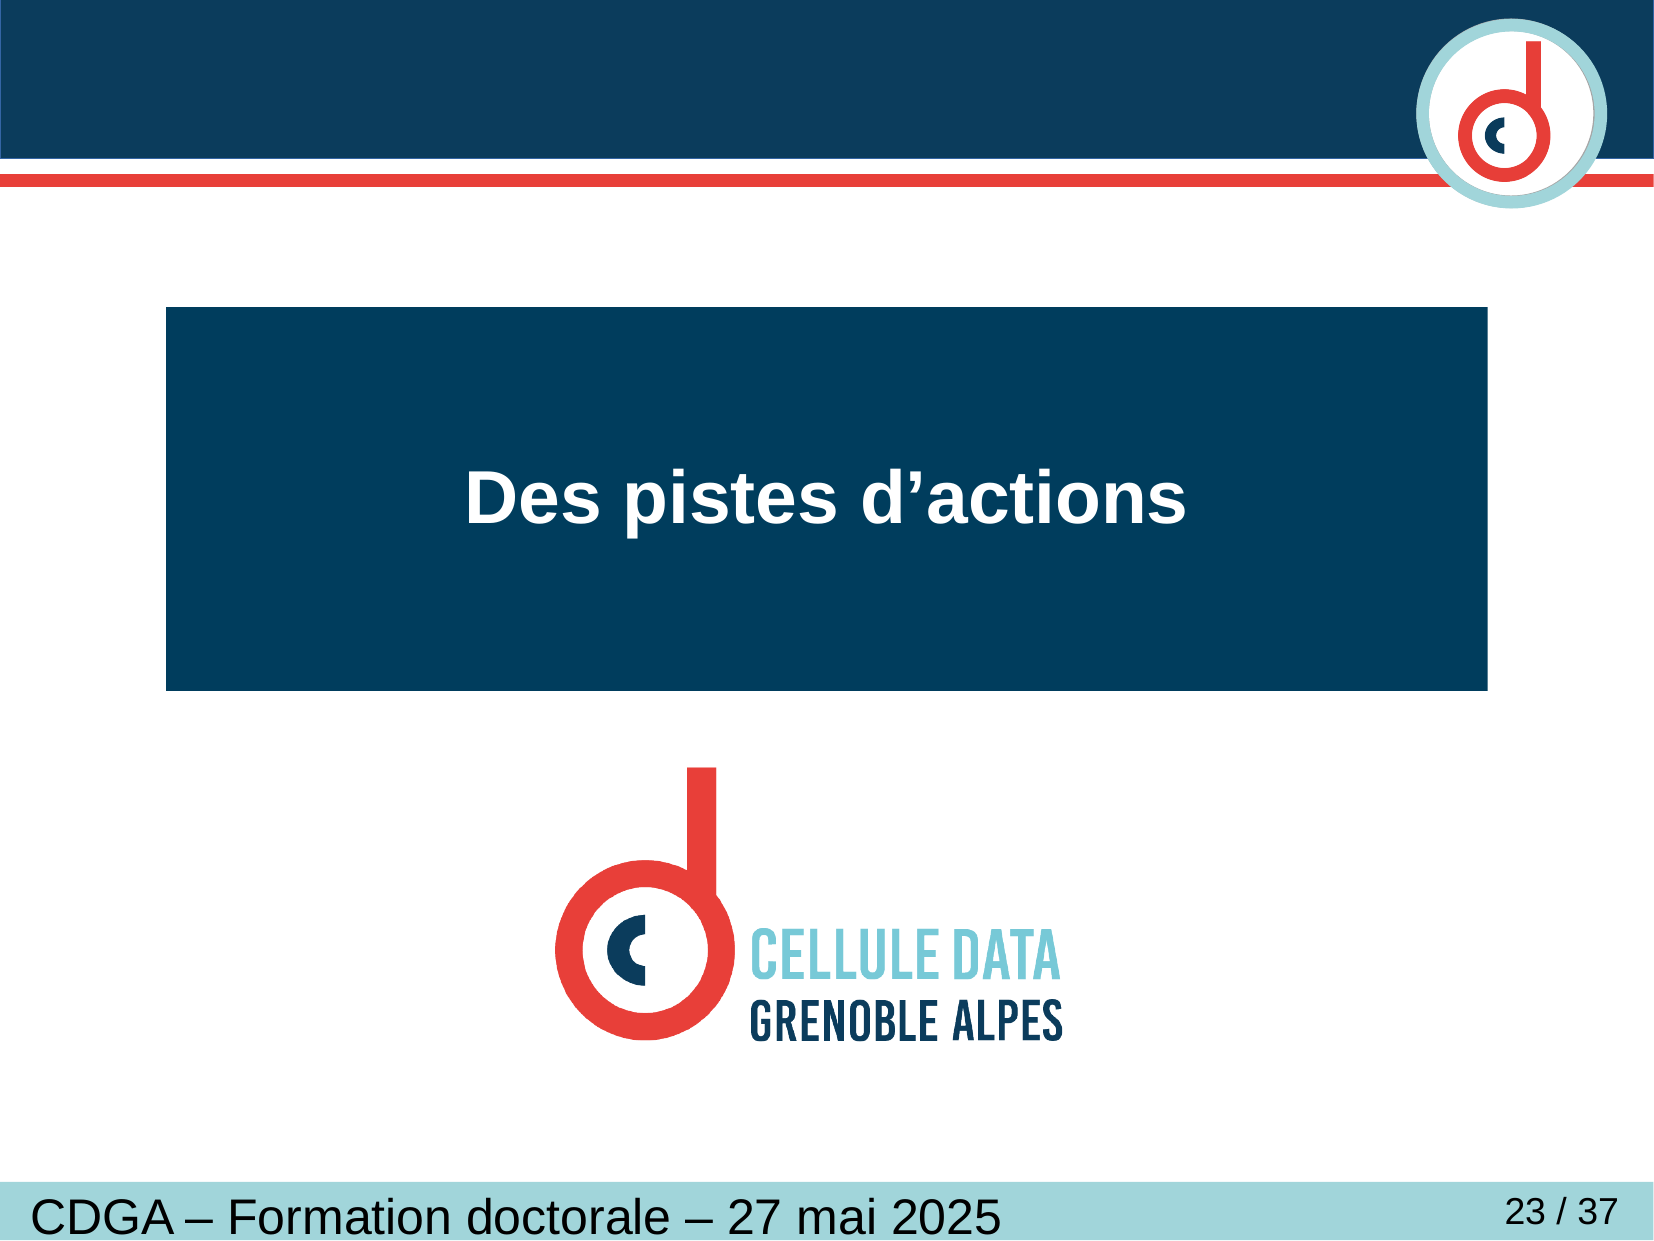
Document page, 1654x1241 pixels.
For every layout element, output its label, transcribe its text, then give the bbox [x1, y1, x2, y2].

title Des pistes d’actions [166, 307, 1488, 691]
picture [555, 767, 1099, 1073]
